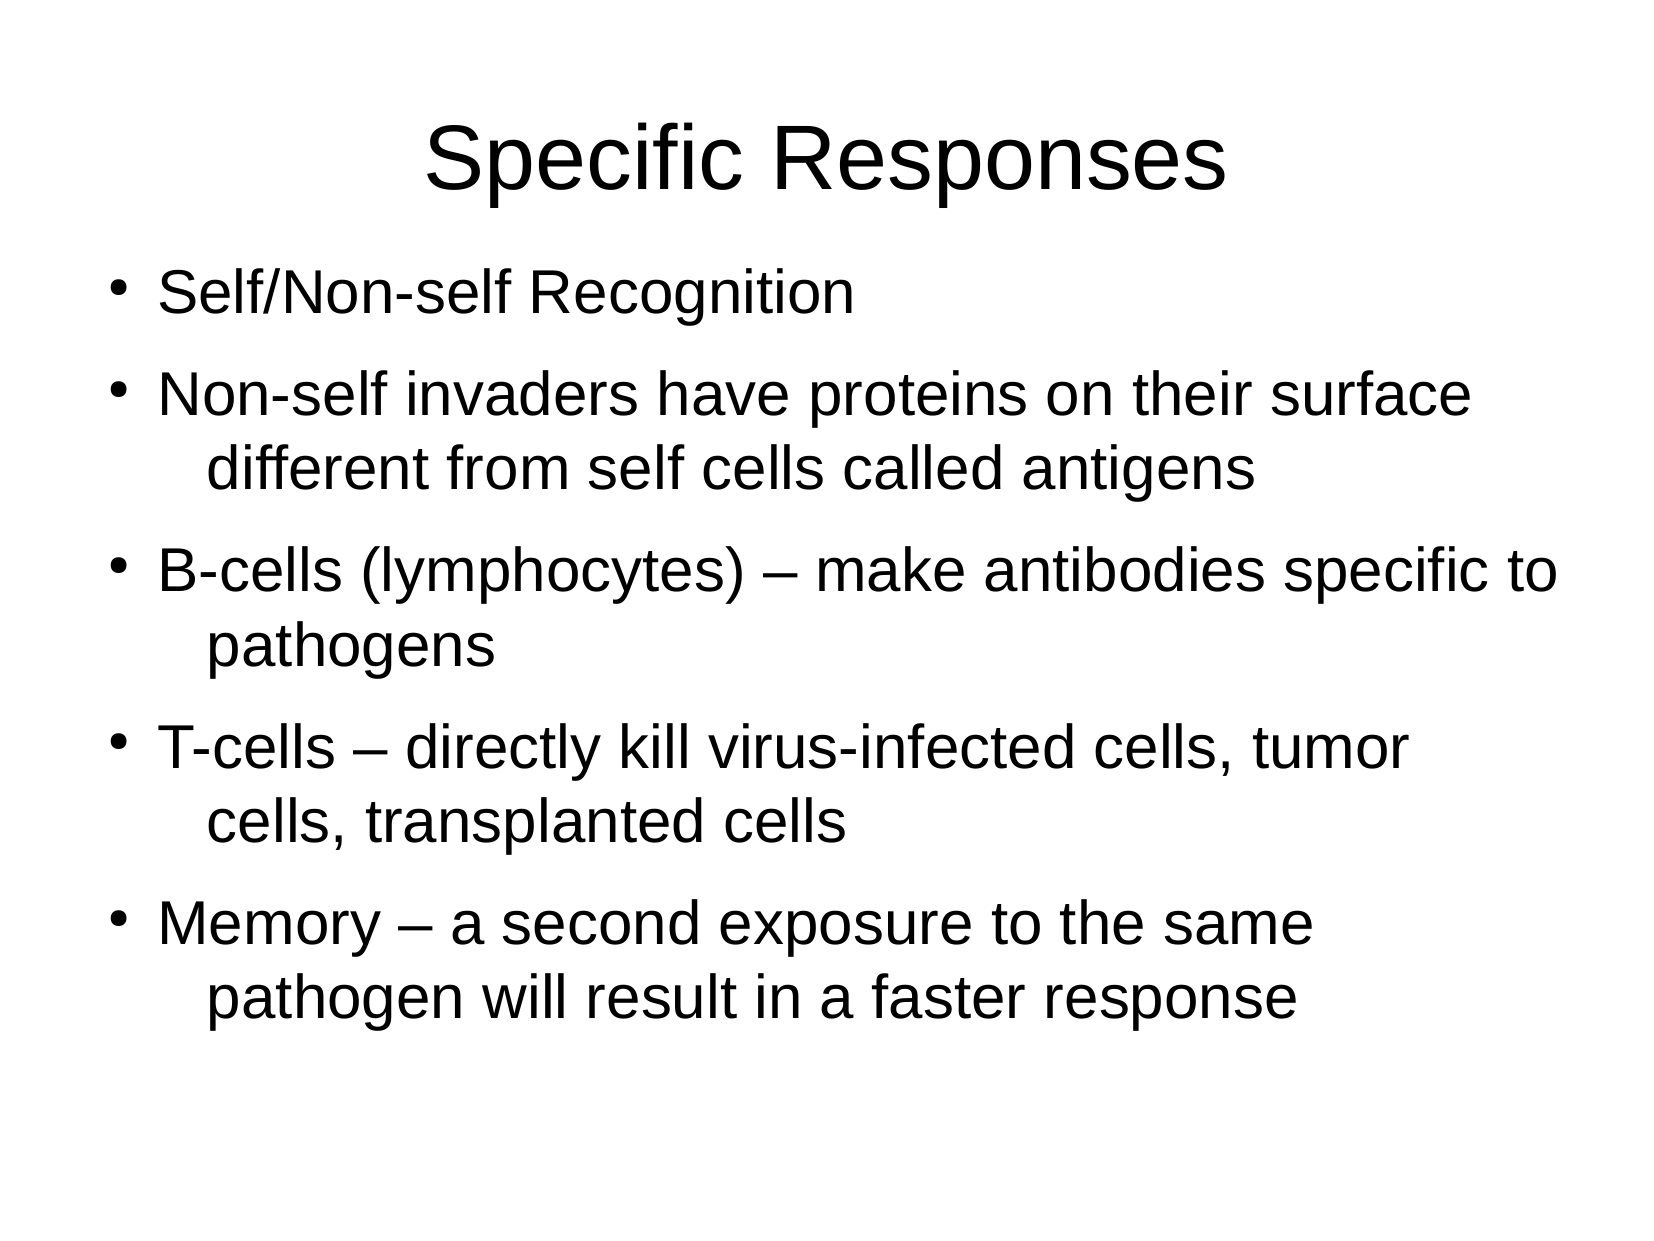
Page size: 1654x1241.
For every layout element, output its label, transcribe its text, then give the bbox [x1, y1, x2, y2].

list Self/Non-self Recognition Non-self invaders have proteins on their surface different from self cells called antigens B-cells (lymphocytes) – make antibodies specific to pathogens T-cells – directly kill virus-infected cells, tumor cells, transplanted cells Memory – a second exposure to the same pathogen will result in a faster response [75, 150, 1564, 1046]
title Specific Responses [82, 56, 1571, 250]
